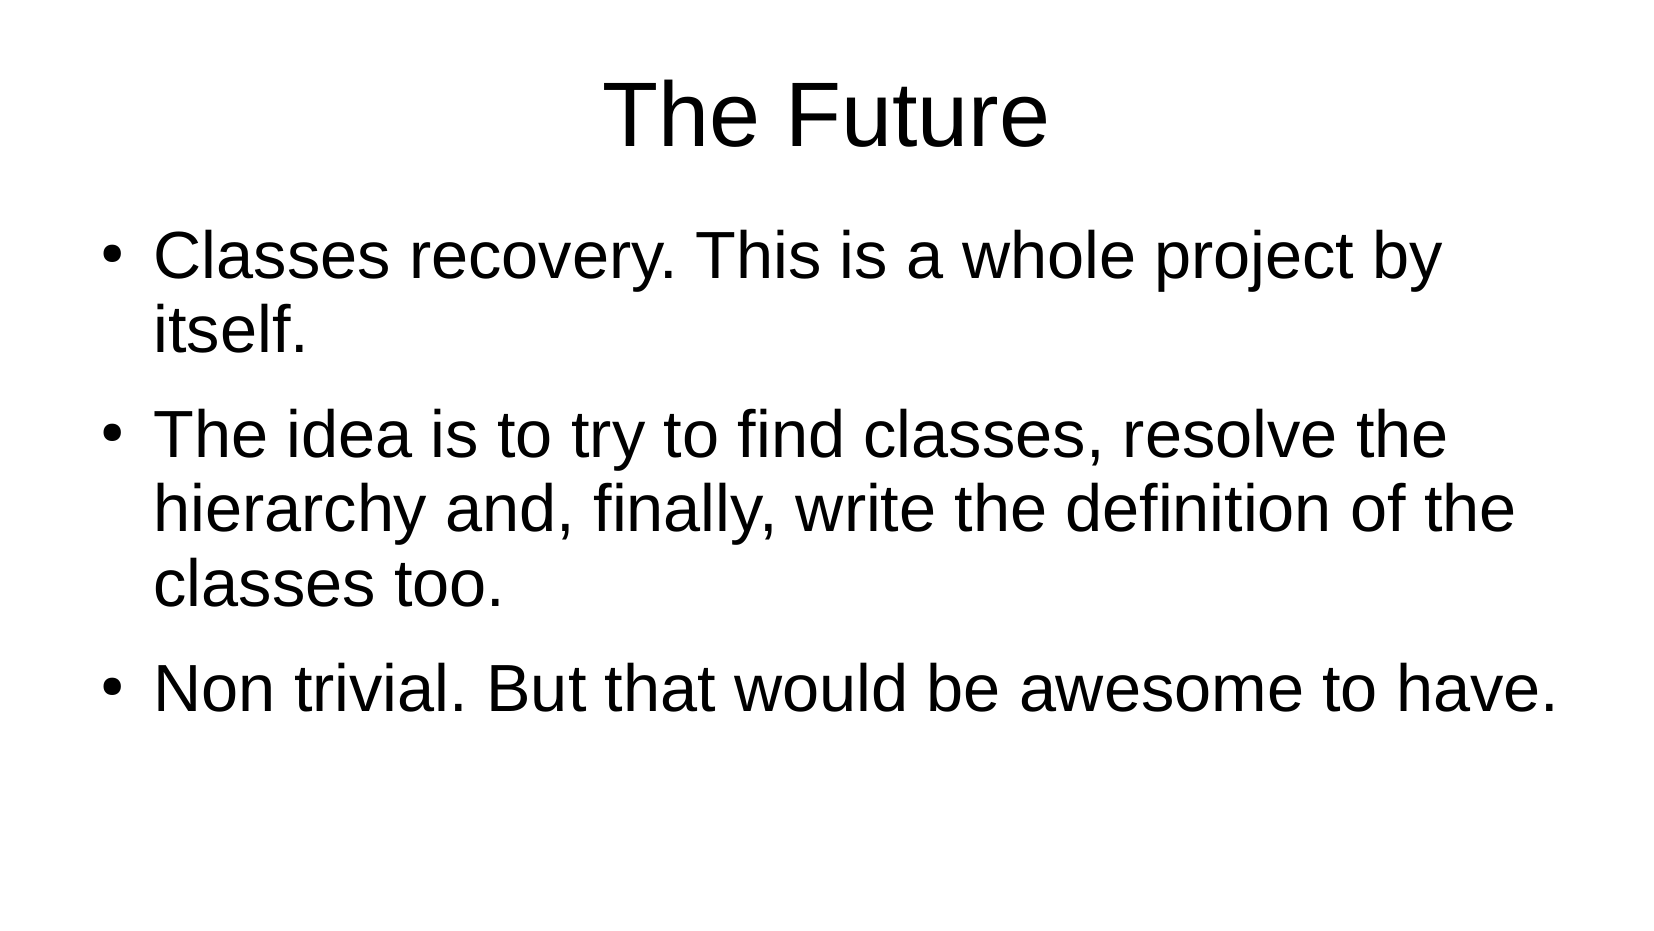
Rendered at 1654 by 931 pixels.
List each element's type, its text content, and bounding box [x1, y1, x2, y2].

title The Future [82, 37, 1571, 193]
list Classes recovery. This is a whole project by itself. The idea is to try to find classes, resolve the hierarchy and, finally, write the definition of the classes too. Non trivial. But that would be awesome to have. [82, 217, 1571, 758]
